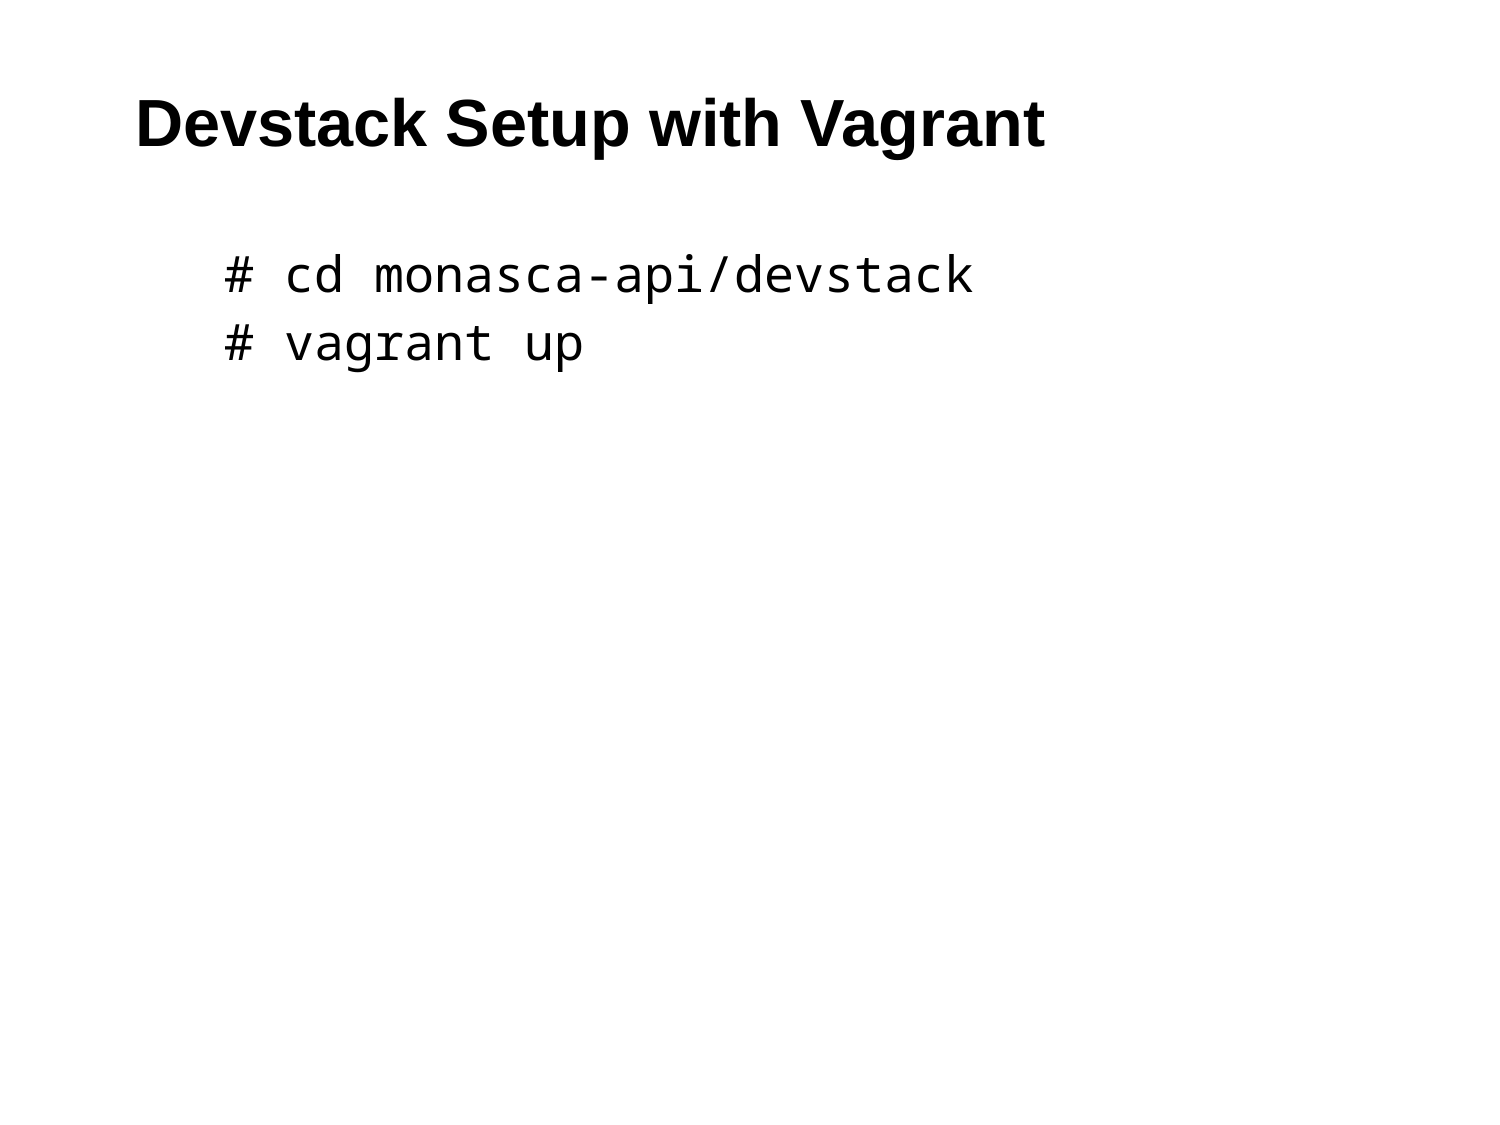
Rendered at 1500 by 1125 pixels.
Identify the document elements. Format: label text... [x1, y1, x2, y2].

list # cd monasca-api/devstack # vagrant up [135, 238, 1372, 892]
title Devstack Setup with Vagrant [135, 41, 1372, 204]
